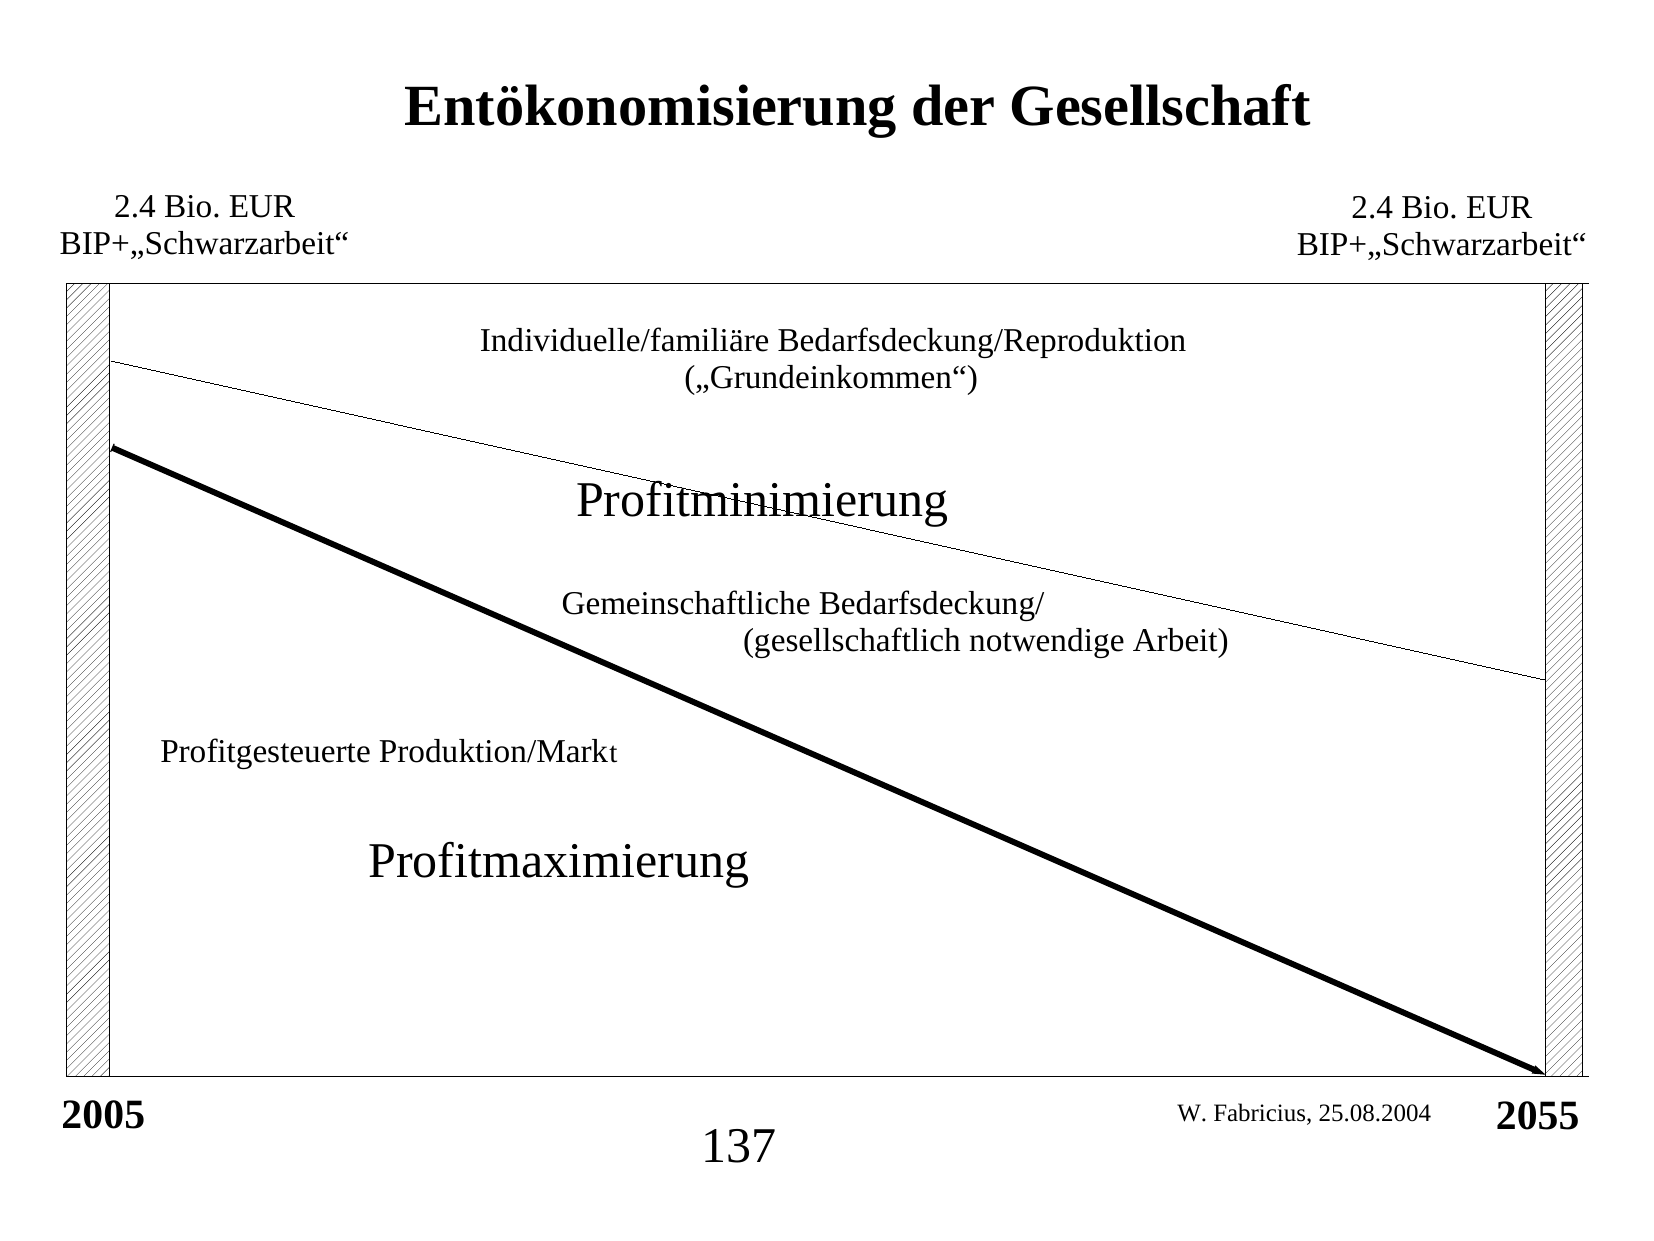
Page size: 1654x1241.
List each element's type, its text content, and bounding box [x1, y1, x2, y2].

text_box Profitmaximierung [368, 832, 804, 904]
text_box W. Fabricius, 25.08.2004 [1177, 1098, 1432, 1131]
text_box 2055 [1495, 1092, 1585, 1149]
text_box Gemeinschaftliche Bedarfsdeckung/ (gesellschaftlich notwendige Arbeit) [561, 585, 1362, 676]
text_box 2.4 Bio. EUR BIP+„Schwarzarbeit“ [1284, 189, 1600, 271]
text_box Gemeinschaftliche Bedarfsdeckung/ (gesellschaftlich notwendige Arbeit) [561, 648, 624, 676]
text_box [66, 283, 110, 1077]
text_box Individuelle/familiäre Bedarfsdeckung/Reproduktion („Grundeinkommen“) [458, 321, 1198, 407]
text_box Entökonomisierung der Gesellschaft [397, 73, 1319, 150]
text_box Profitminimierung [576, 472, 964, 543]
text_box <Nummer> [701, 1117, 936, 1179]
text_box 2.4 Bio. EUR BIP+„Schwarzarbeit“ [59, 187, 369, 273]
text_box Profitgesteuerte Produktion/Markt [160, 733, 624, 776]
text_box [1545, 284, 1583, 1076]
text_box 2005 [61, 1091, 151, 1148]
